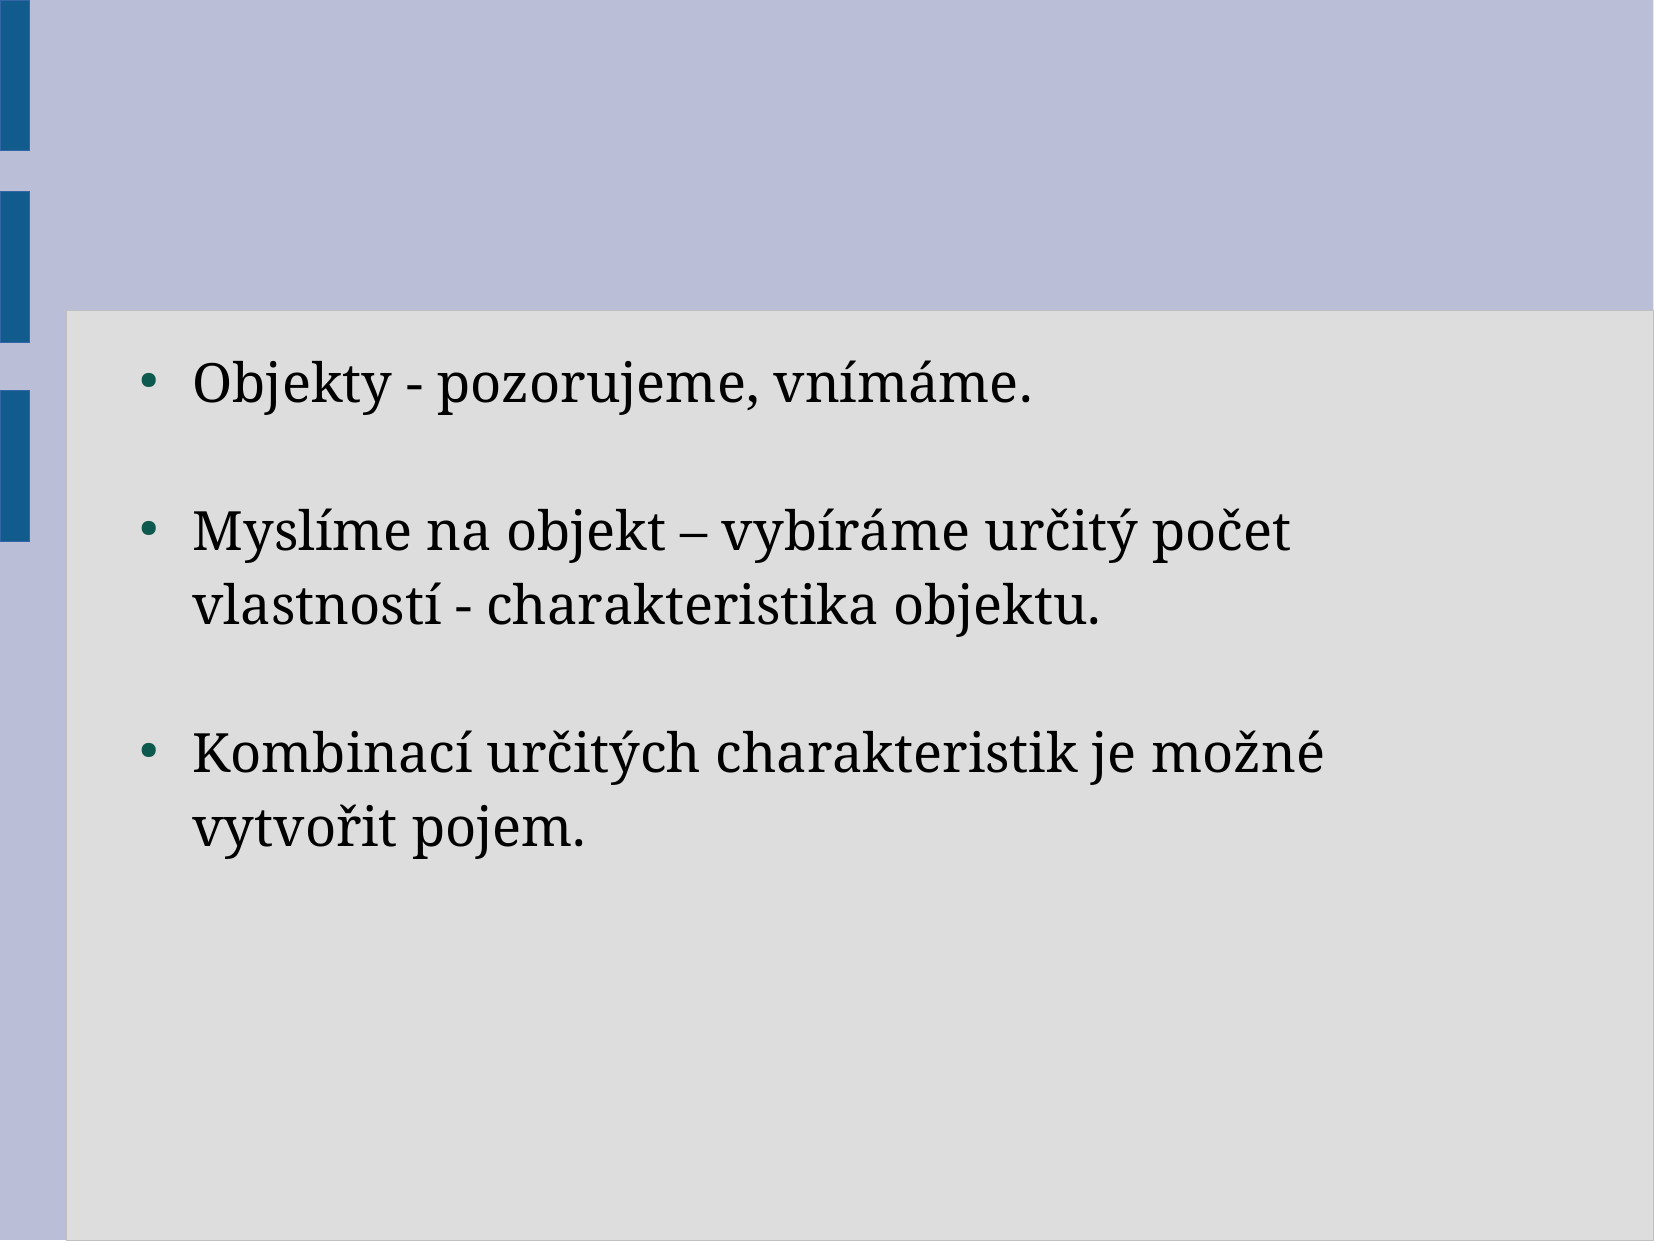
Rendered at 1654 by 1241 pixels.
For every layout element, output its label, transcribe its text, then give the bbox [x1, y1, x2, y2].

list Objekty - pozorujeme, vnímáme. Myslíme na objekt – vybíráme určitý počet vlastností - charakteristika objektu. Kombinací určitých charakteristik je možné vytvořit pojem. [121, 344, 1534, 1112]
